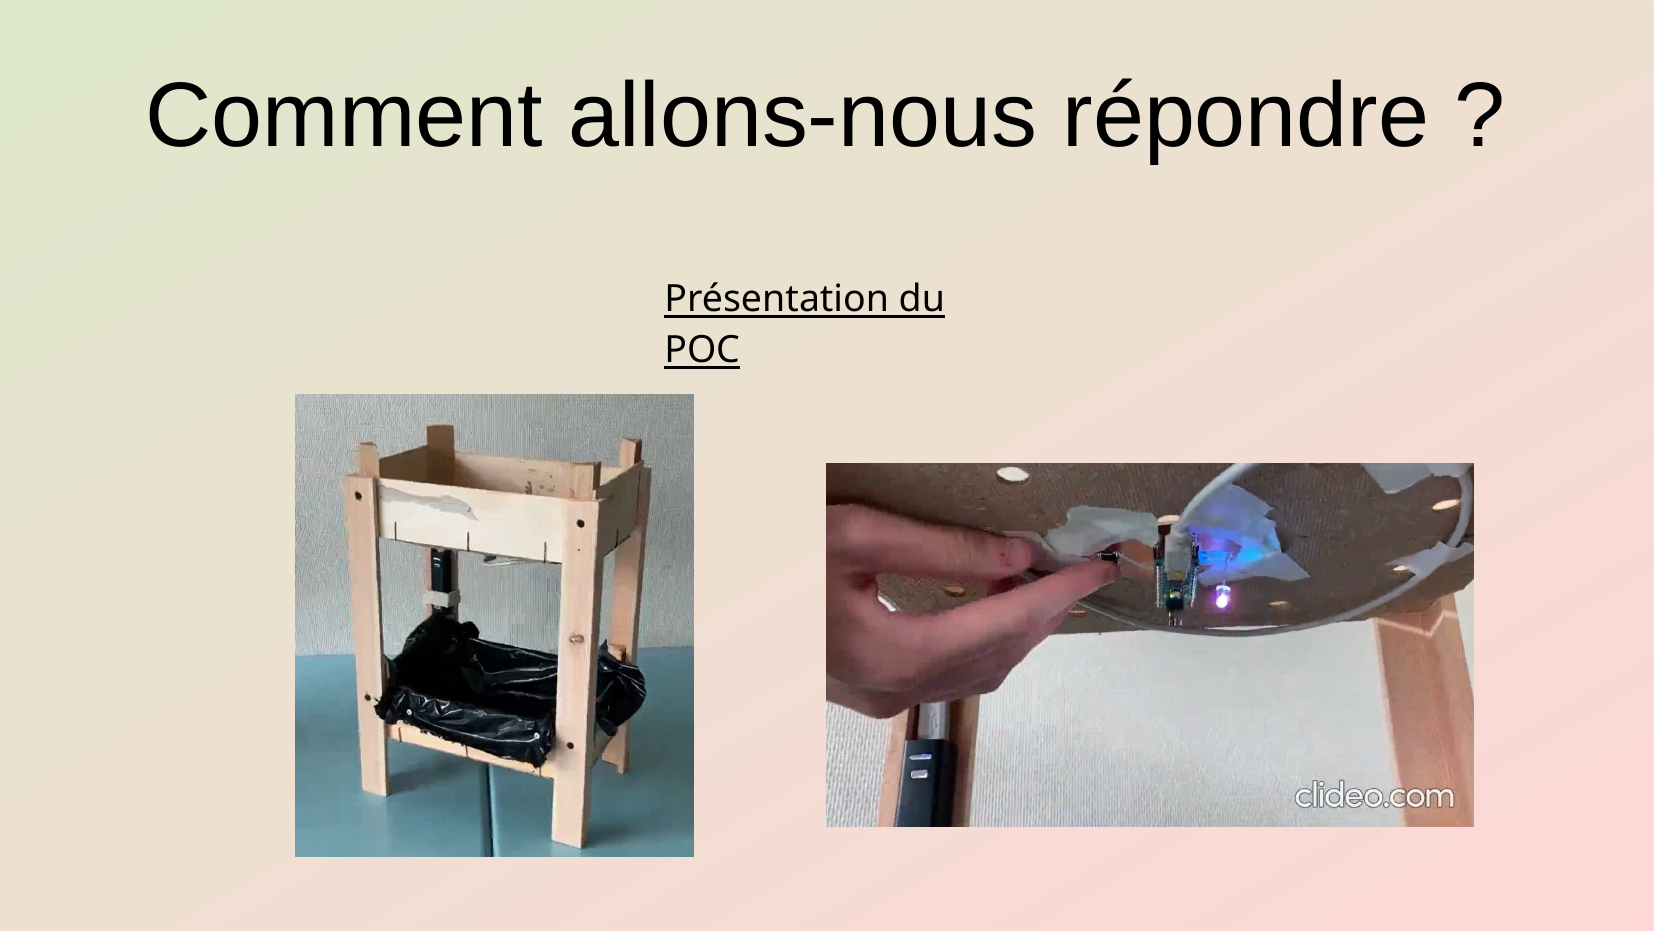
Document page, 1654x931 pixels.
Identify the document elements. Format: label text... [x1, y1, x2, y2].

picture [295, 394, 694, 857]
text_box Présentation du POC [649, 264, 1004, 355]
picture [826, 463, 1474, 827]
title Comment allons-nous répondre ? [82, 37, 1571, 193]
